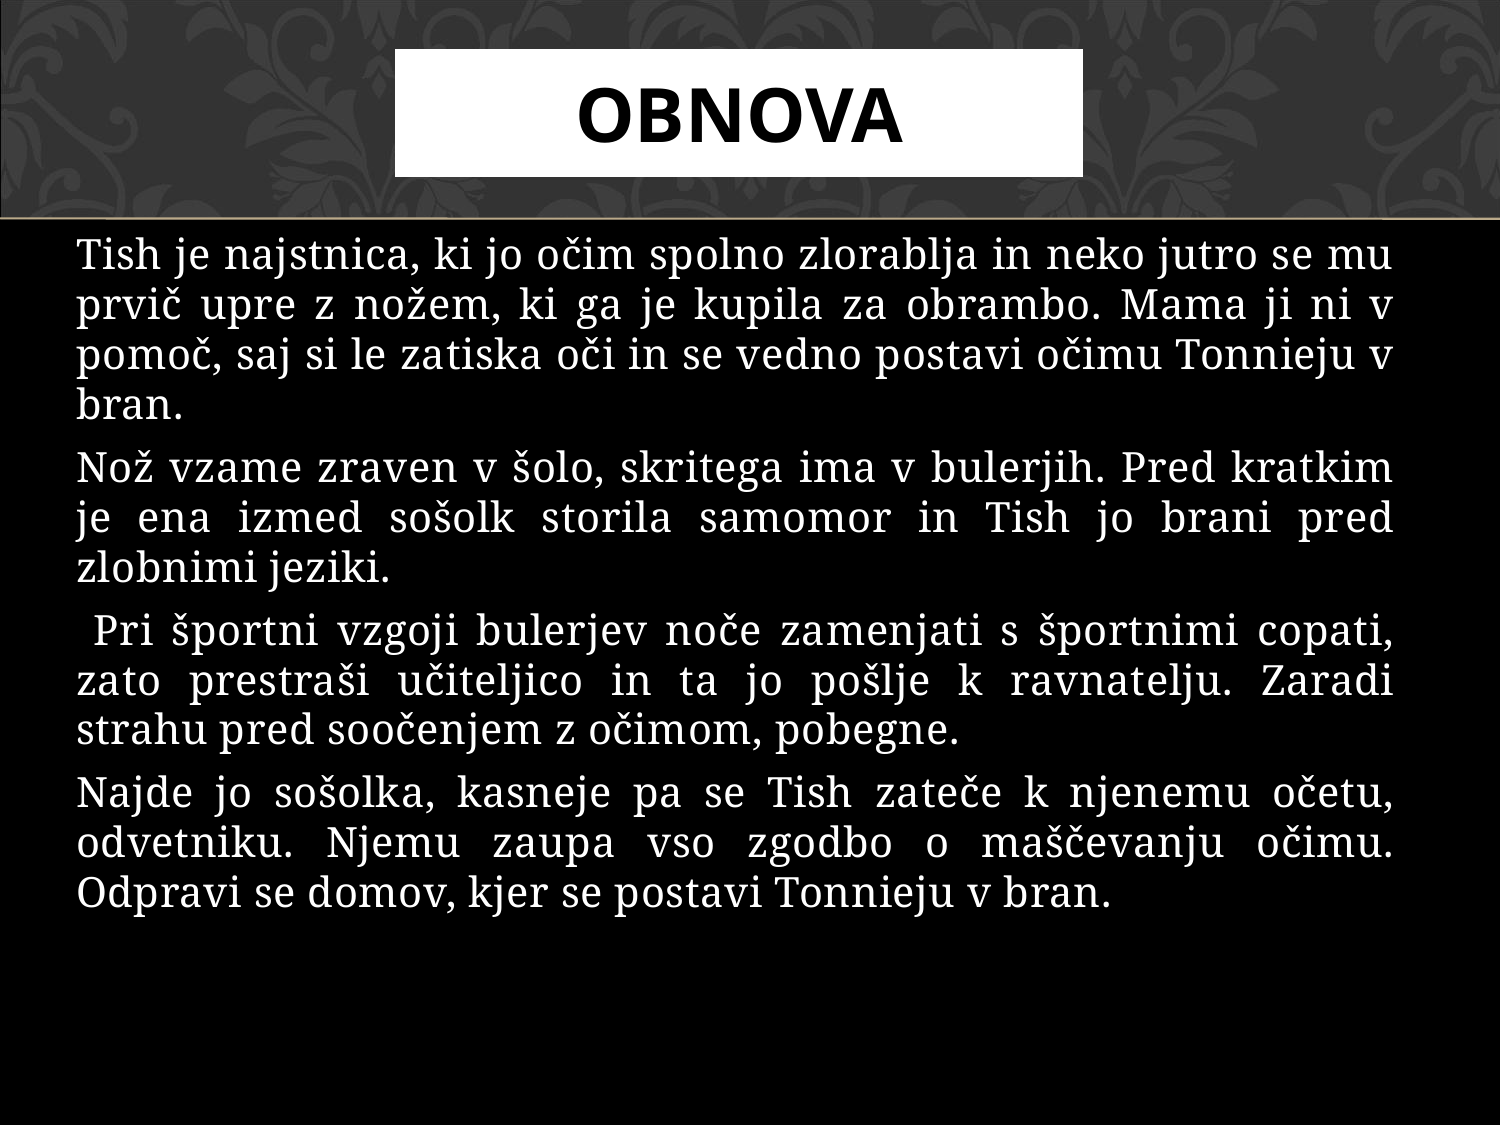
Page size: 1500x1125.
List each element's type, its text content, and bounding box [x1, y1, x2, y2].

title obnova [401, 55, 1077, 171]
list Tish je najstnica, ki jo očim spolno zlorablja in neko jutro se mu prvič upre z nožem, ki ga je kupila za obrambo. Mama ji ni v pomoč, saj si le zatiska oči in se vedno postavi očimu Tonnieju v bran. Nož vzame zraven v šolo, skritega ima v bulerjih. Pred kratkim je ena izmed sošolk storila samomor in Tish jo brani pred zlobnimi jeziki. Pri športni vzgoji bulerjev noče zamenjati s športnimi copati, zato prestraši učiteljico in ta jo pošlje k ravnatelju. Zaradi strahu pred soočenjem z očimom, pobegne. Najde jo sošolka, kasneje pa se Tish zateče k njenemu očetu, odvetniku. Njemu zaupa vso zgodbo o maščevanju očimu. Odpravi se domov, kjer se postavi Tonnieju v bran. [60, 220, 1411, 1057]
picture [0, 0, 1500, 217]
